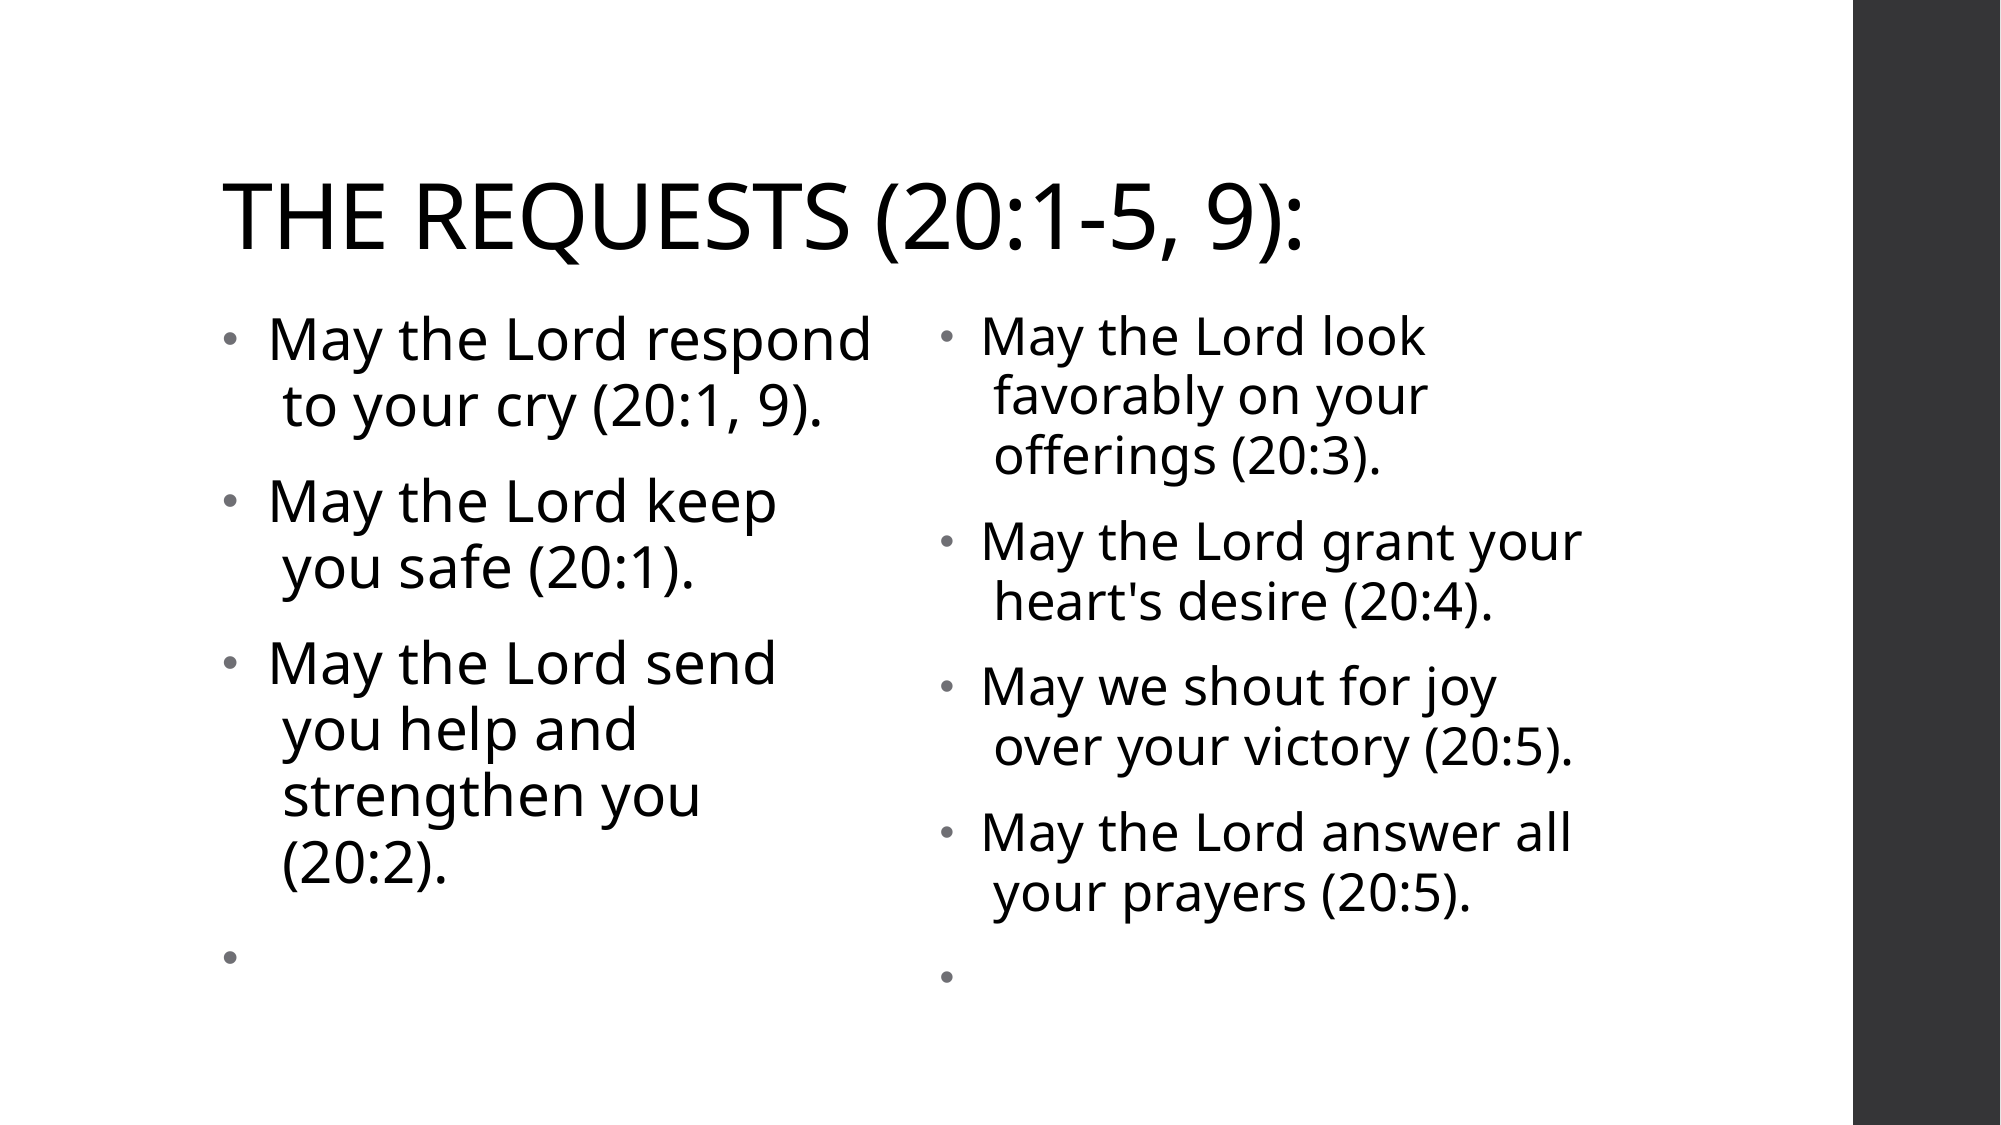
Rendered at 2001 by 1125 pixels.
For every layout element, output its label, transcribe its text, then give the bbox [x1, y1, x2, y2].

title THE REQUESTS (20:1-5, 9): [206, 60, 1797, 278]
list May the Lord look favorably on your offerings (20:3). May the Lord grant your heart's desire (20:4). May we shout for joy over your victory (20:5). May the Lord answer all your prayers (20:5). [924, 299, 1617, 1014]
list May the Lord respond to your cry (20:1, 9). May the Lord keep you safe (20:1). May the Lord send you help and strengthen you (20:2). [207, 299, 900, 1014]
